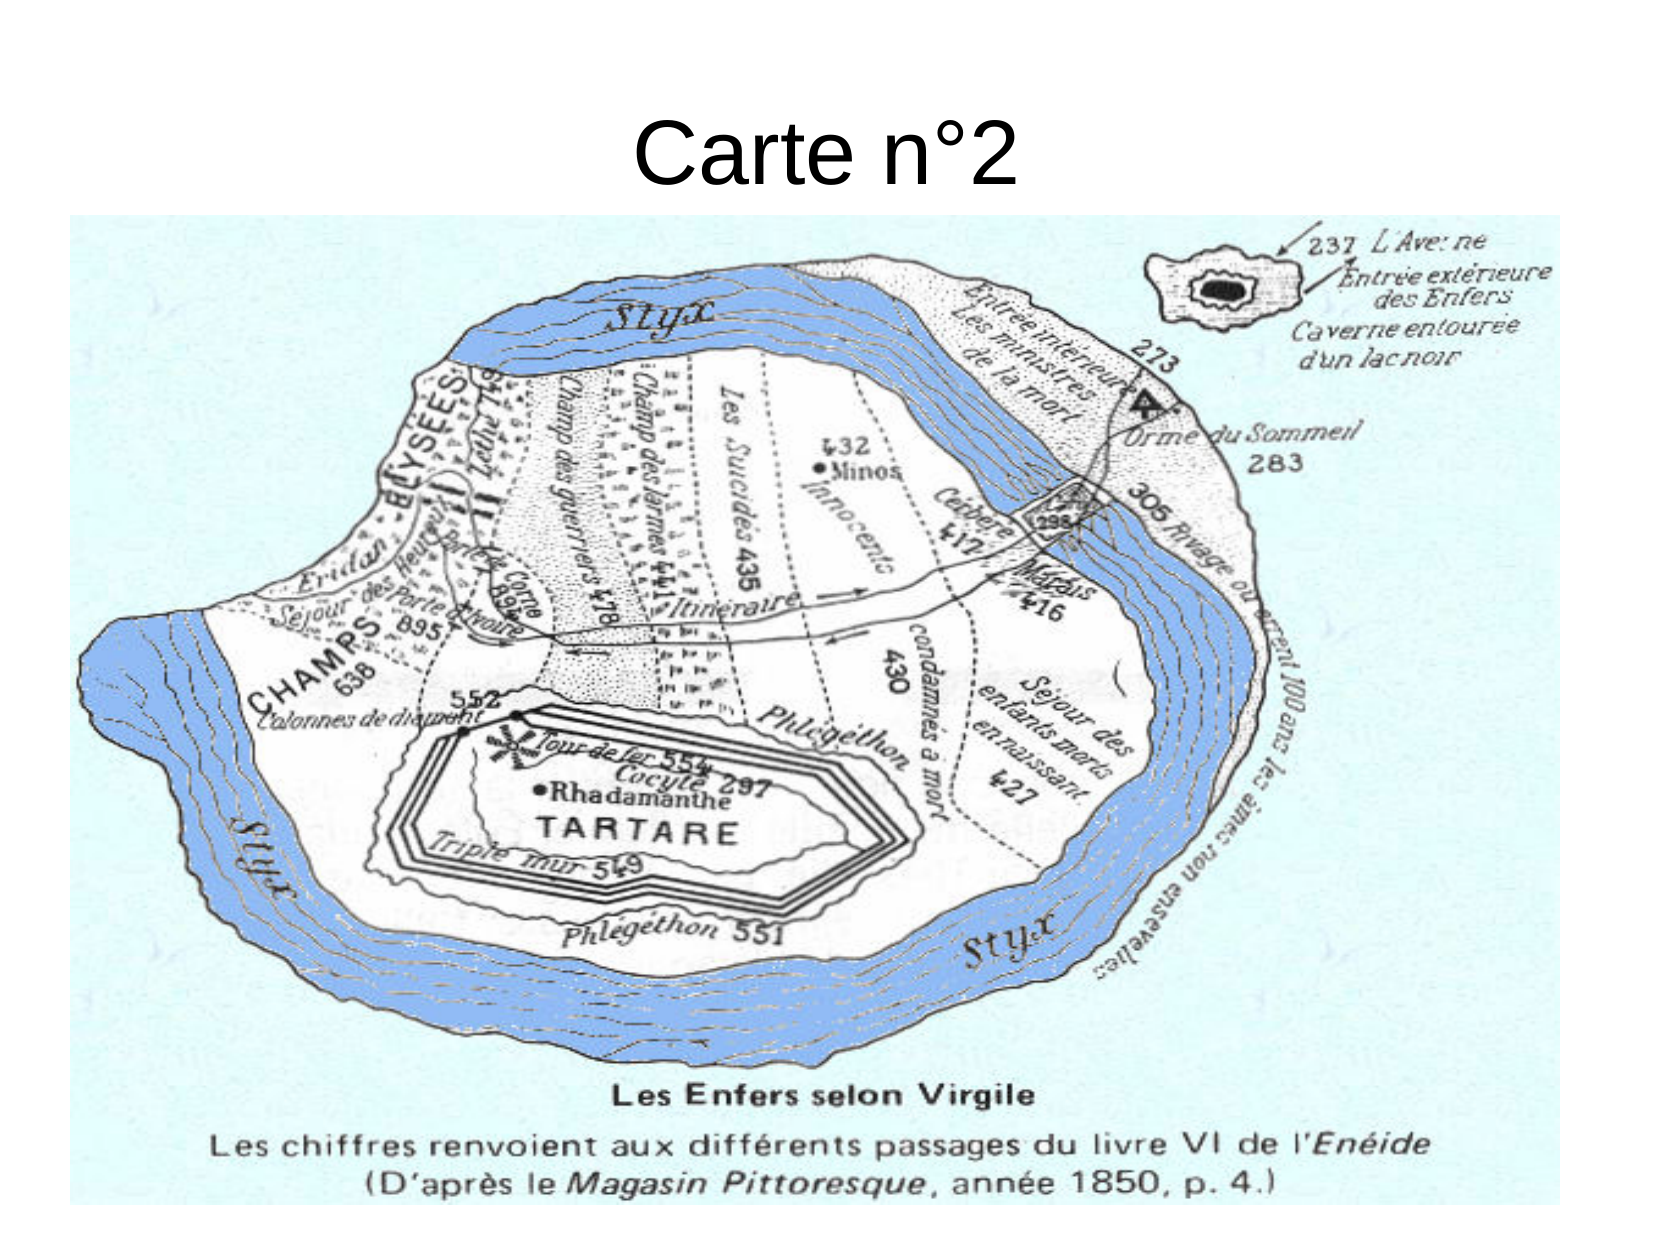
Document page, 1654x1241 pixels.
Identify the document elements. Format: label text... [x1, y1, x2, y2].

title Carte n°2 [82, 49, 1571, 257]
picture [70, 215, 1560, 1205]
